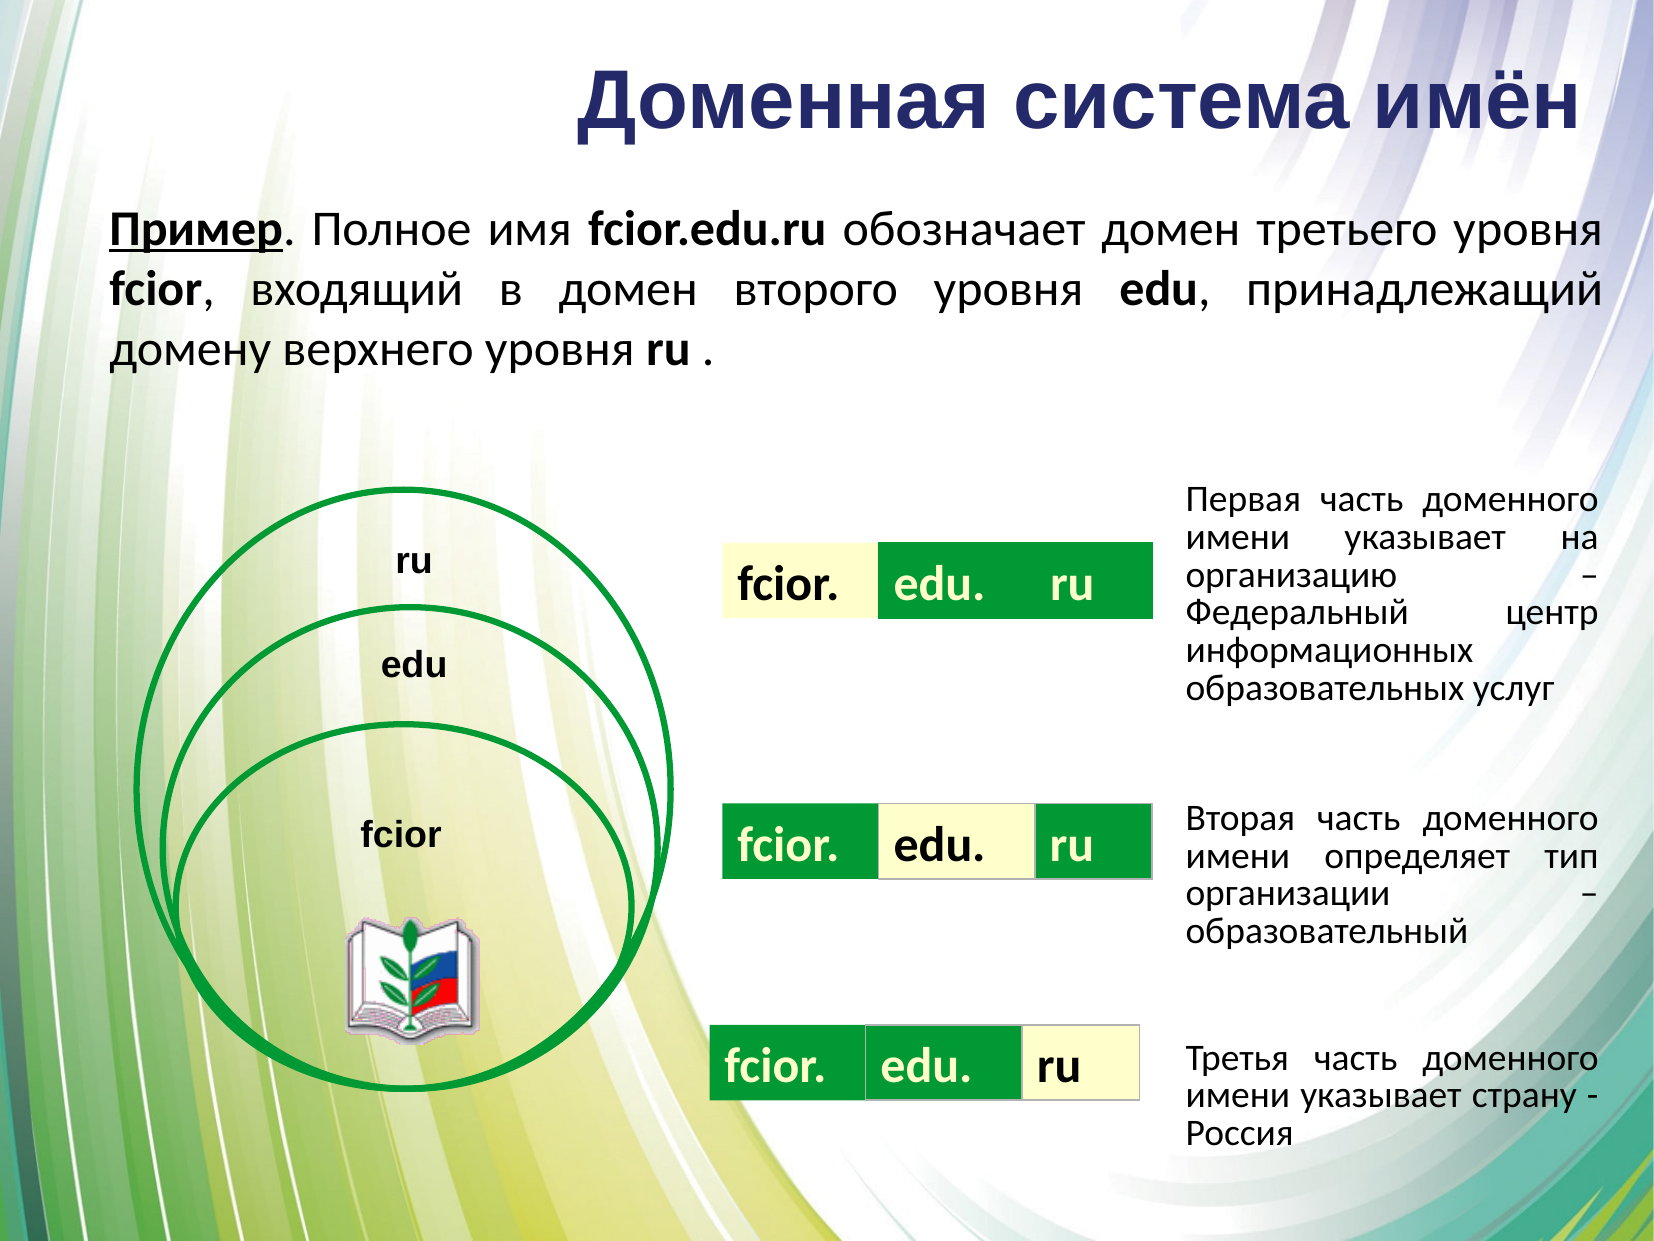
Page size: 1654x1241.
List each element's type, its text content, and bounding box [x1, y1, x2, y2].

text_box ru [1022, 1024, 1140, 1101]
text_box fcior. [709, 1024, 865, 1101]
text_box fcior [292, 802, 510, 863]
text_box ru [1034, 803, 1152, 879]
table_header [116, 434, 702, 1201]
table_cell [702, 996, 1171, 1201]
picture [0, 0, 1654, 1241]
text_box edu [305, 632, 523, 694]
text_box fcior. [722, 803, 878, 879]
table_cell Вторая часть доменного имени определяет тип организации – образовательный [1171, 759, 1614, 996]
text_box edu. [878, 803, 1034, 879]
table_cell [702, 759, 1171, 996]
table_header Первая часть доменного имени указывает на организацию – Федеральный центр информационных образовательных услуг [1171, 434, 1614, 759]
text_box ru [1035, 542, 1153, 619]
table_cell Третья часть доменного имени указывает страну - Россия [1171, 996, 1614, 1201]
table_header [702, 434, 1171, 759]
text_box fcior. [722, 542, 878, 619]
text_box edu. [878, 542, 1035, 619]
text_box Пример. Полное имя fcior.edu.ru обозначает домен третьего уровня fcior, входящий в домен второго уровня edu, принадлежащий домену верхнего уровня ru . [94, 187, 1619, 384]
text_box Доменная система имён [541, 53, 1583, 147]
text_box edu. [865, 1024, 1022, 1101]
text_box ru [305, 528, 523, 590]
